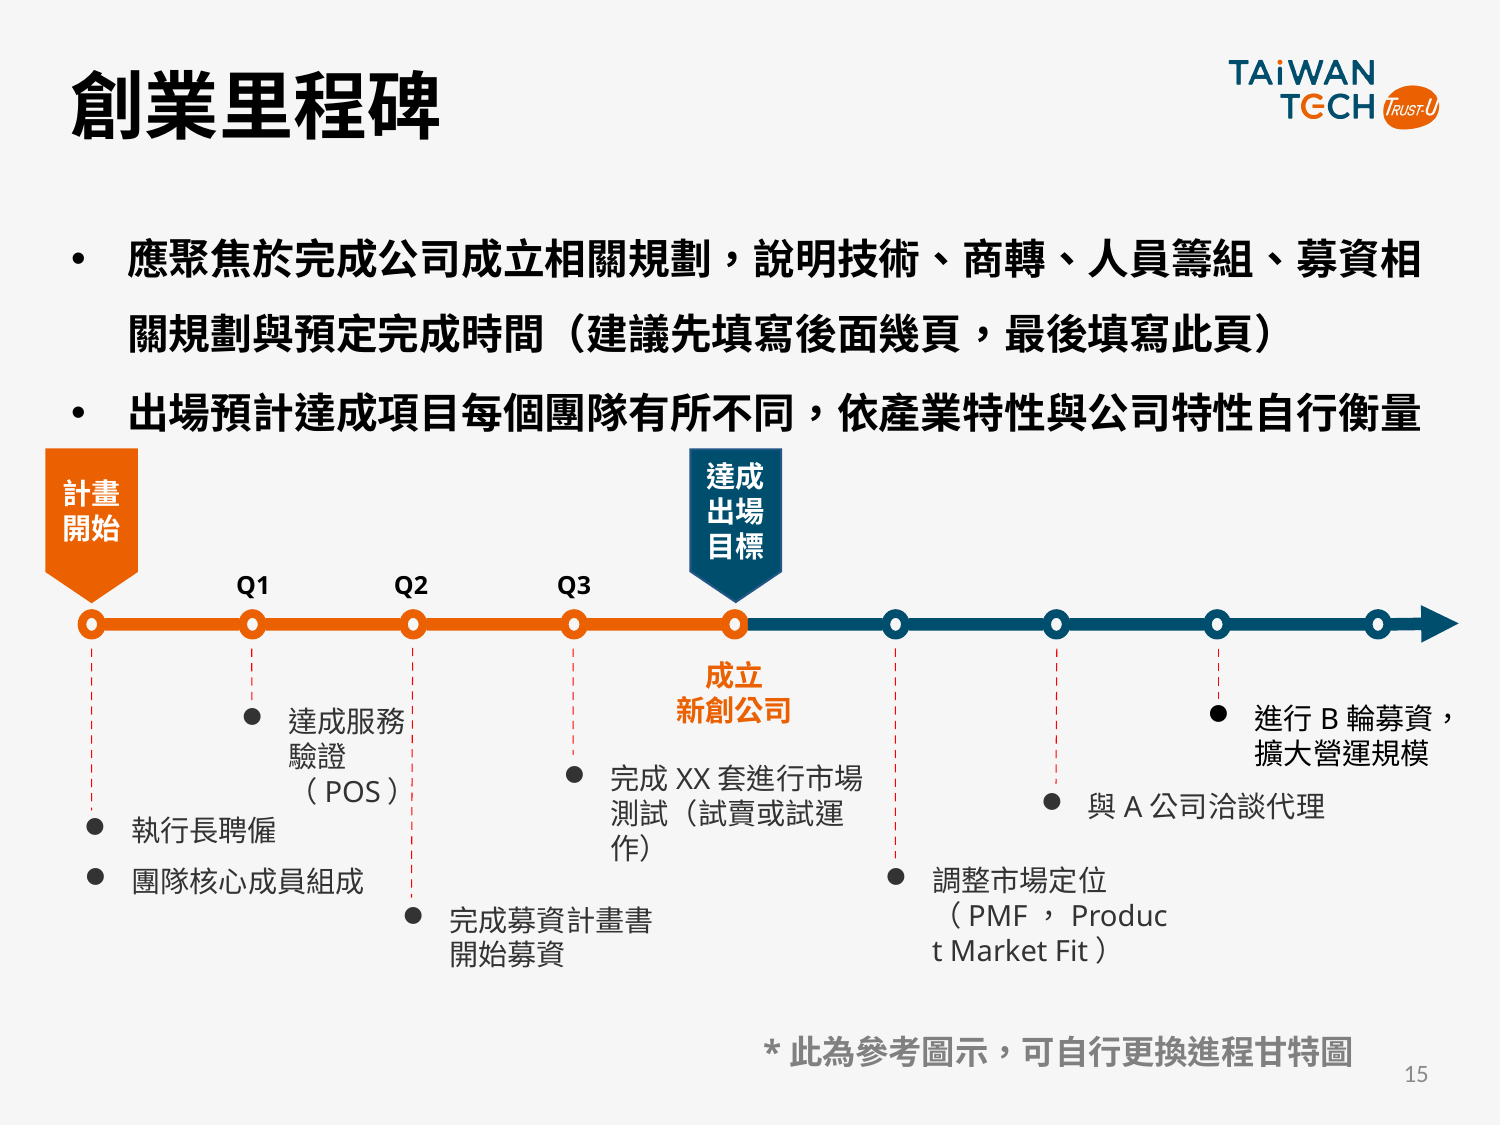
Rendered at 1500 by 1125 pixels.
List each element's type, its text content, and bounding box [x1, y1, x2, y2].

text_box 執行長聘僱 [69, 805, 293, 855]
text_box Q2 [379, 561, 444, 607]
slide_number <編號> [1106, 1042, 1445, 1103]
list 應聚焦於完成公司成立相關規劃，說明技術、商轉、人員籌組、募資相關規劃與預定完成時間（建議先填寫後面幾頁，最後填寫此頁） 出場預計達成項目每個團隊有所不同，依產業特性與公司特性自行衡量 [55, 200, 1444, 1021]
text_box 與A公司洽談代理 [1026, 781, 1341, 832]
text_box [1364, 610, 1391, 639]
text_box 成立 新創公司 [661, 649, 809, 735]
text_box [400, 610, 426, 639]
title 創業里程碑 [55, 33, 1444, 156]
text_box 達成服務驗證（POS） [226, 696, 445, 816]
text_box 達成 出場 目標 [690, 449, 782, 603]
text_box [882, 610, 908, 639]
text_box [721, 610, 747, 639]
text_box [1043, 610, 1069, 639]
text_box 調整市場定位（PMF，Product Market Fit） [870, 855, 1192, 976]
text_box Q3 [542, 561, 607, 607]
text_box [561, 610, 587, 639]
text_box [1204, 610, 1230, 639]
text_box Q1 [221, 561, 286, 607]
text_box 完成募資計畫書 開始募資 [387, 894, 669, 980]
text_box [240, 610, 265, 639]
text_box 進行B輪募資，擴大營運規模 [1192, 693, 1470, 778]
text_box [78, 610, 104, 639]
text_box 計畫開始 [46, 449, 137, 603]
text_box *此為參考圖示，可自行更換進程甘特圖 [748, 1024, 1370, 1079]
text_box 團隊核心成員組成 [69, 855, 381, 906]
text_box 完成XX套進行市場測試（試賣或試運作） [548, 753, 879, 874]
